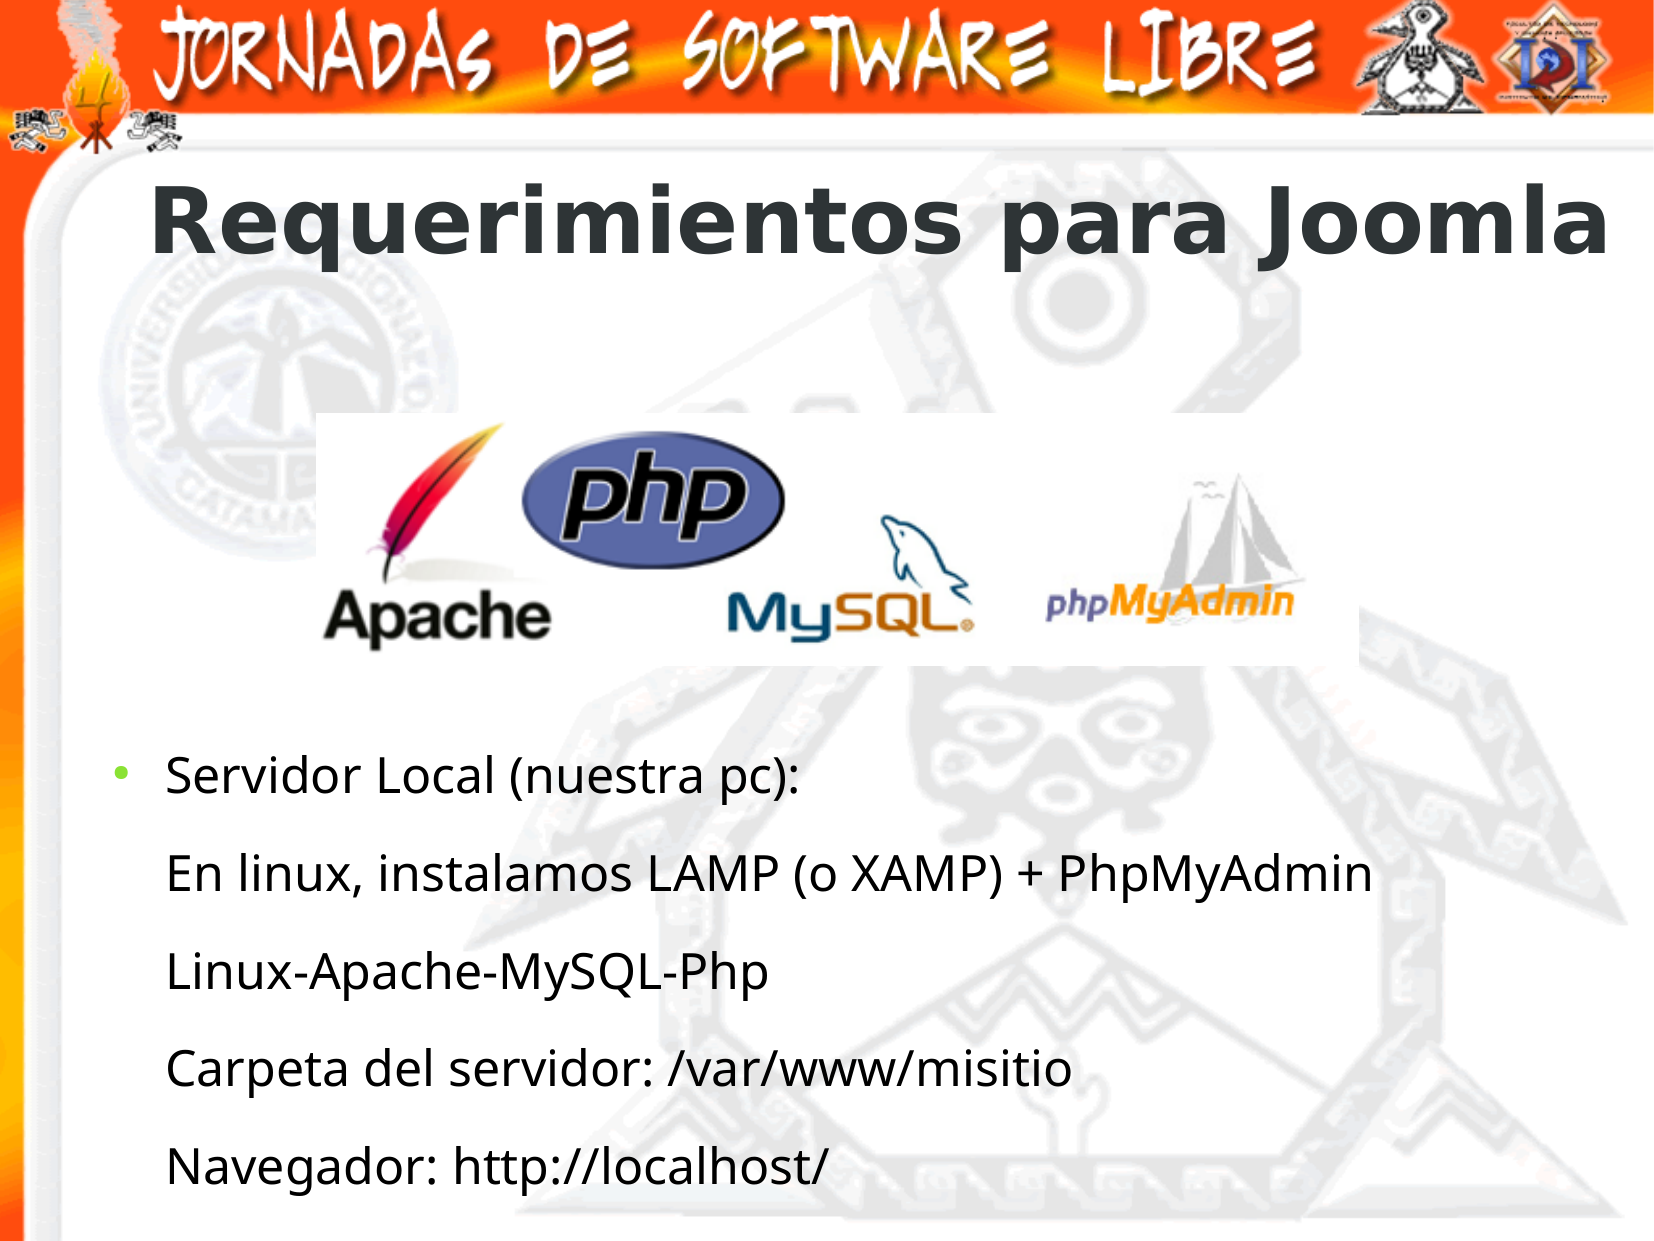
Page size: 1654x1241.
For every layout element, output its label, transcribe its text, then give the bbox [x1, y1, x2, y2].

title Requerimientos para Joomla [147, 118, 1636, 326]
picture [0, 0, 1654, 1241]
list Servidor Local (nuestra pc): En linux, instalamos LAMP (o XAMP) + PhpMyAdmin Linux-Apache-MySQL-Php Carpeta del servidor: /var/www/misitio Navegador: http://localhost/ [76, 561, 1565, 1241]
